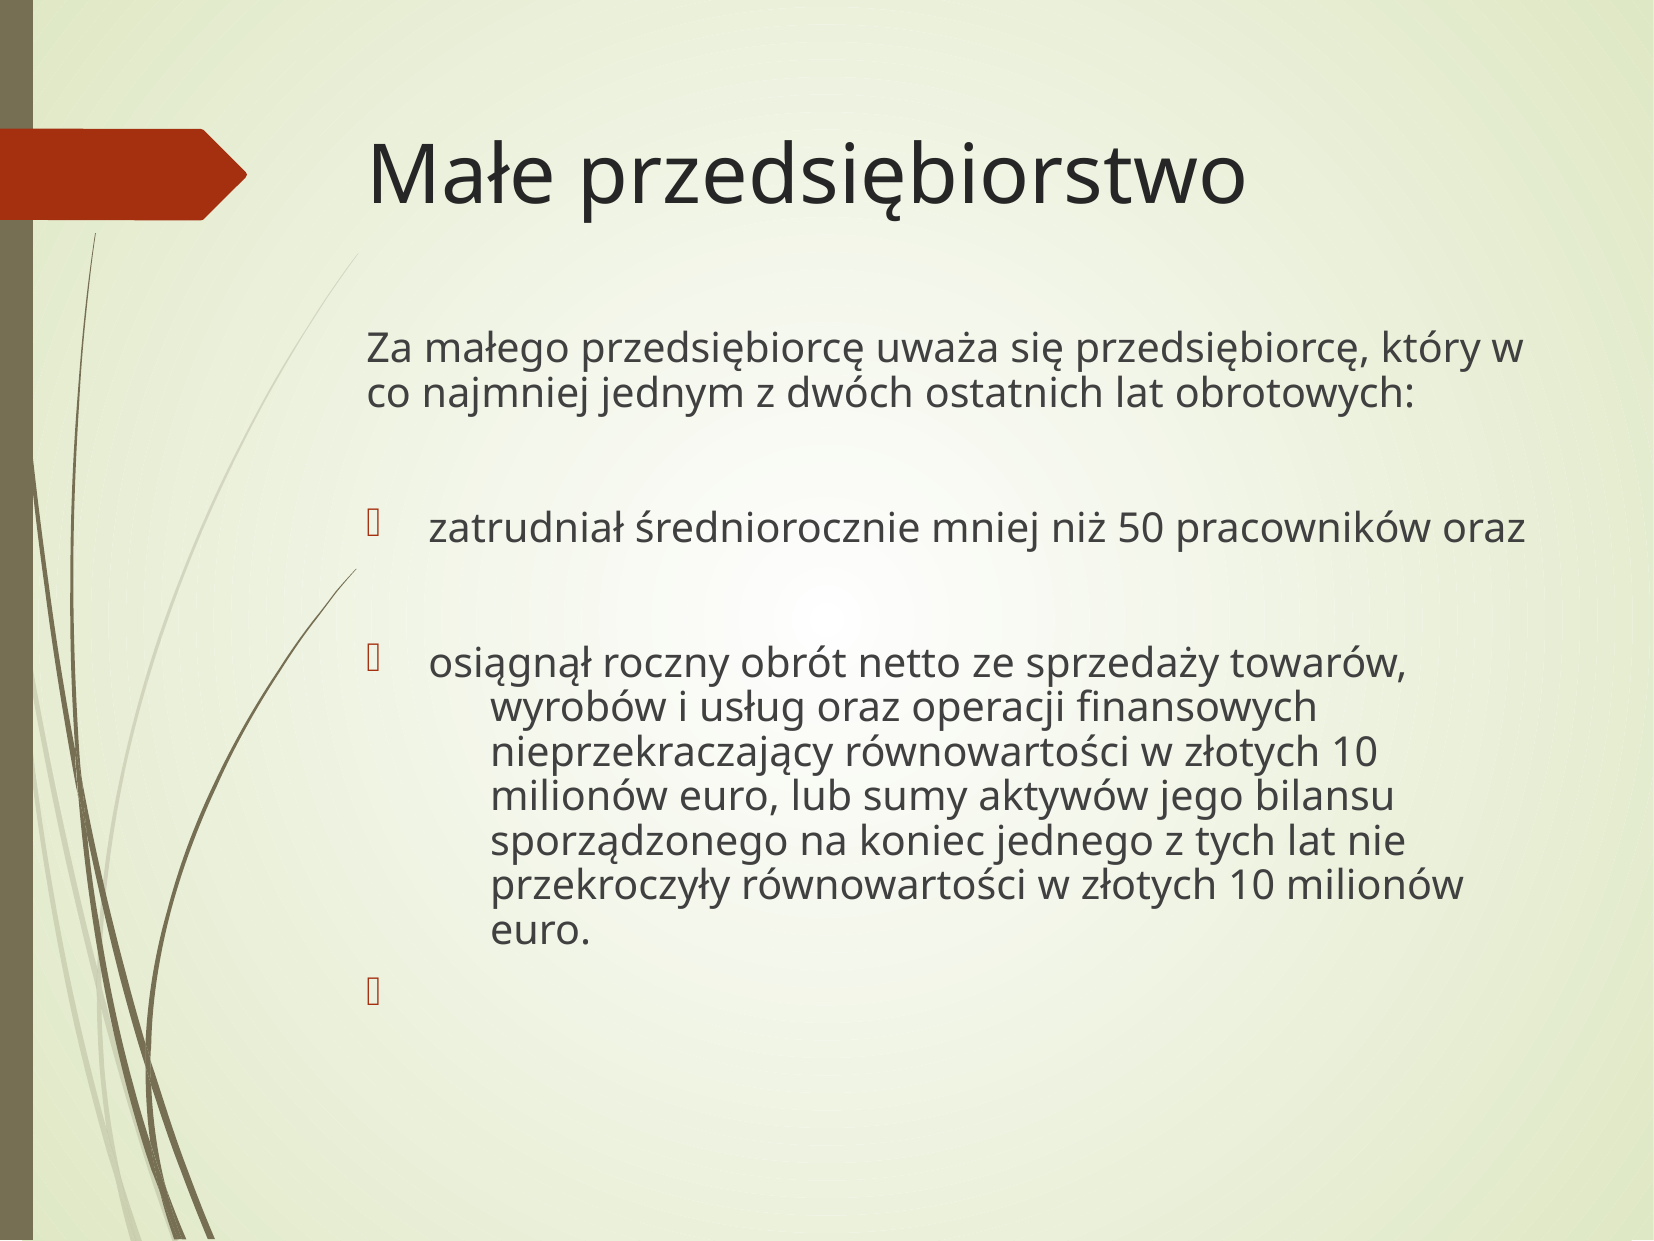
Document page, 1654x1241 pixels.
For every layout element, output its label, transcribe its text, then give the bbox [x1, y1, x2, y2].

list Za małego przedsiębiorcę uważa się przedsiębiorcę, który w co najmniej jednym z dwóch ostatnich lat obrotowych: zatrudniał średniorocznie mniej niż 50 pracowników oraz osiągnął roczny obrót netto ze sprzedaży towarów, wyrobów i usług oraz operacji finansowych nieprzekraczający równowartości w złotych 10 milionów euro, lub sumy aktywów jego bilansu sporządzonego na koniec jednego z tych lat nie przekroczyły równowartości w złotych 10 milionów euro. [351, 319, 1544, 1069]
title Małe przedsiębiorstwo [351, 112, 1544, 319]
